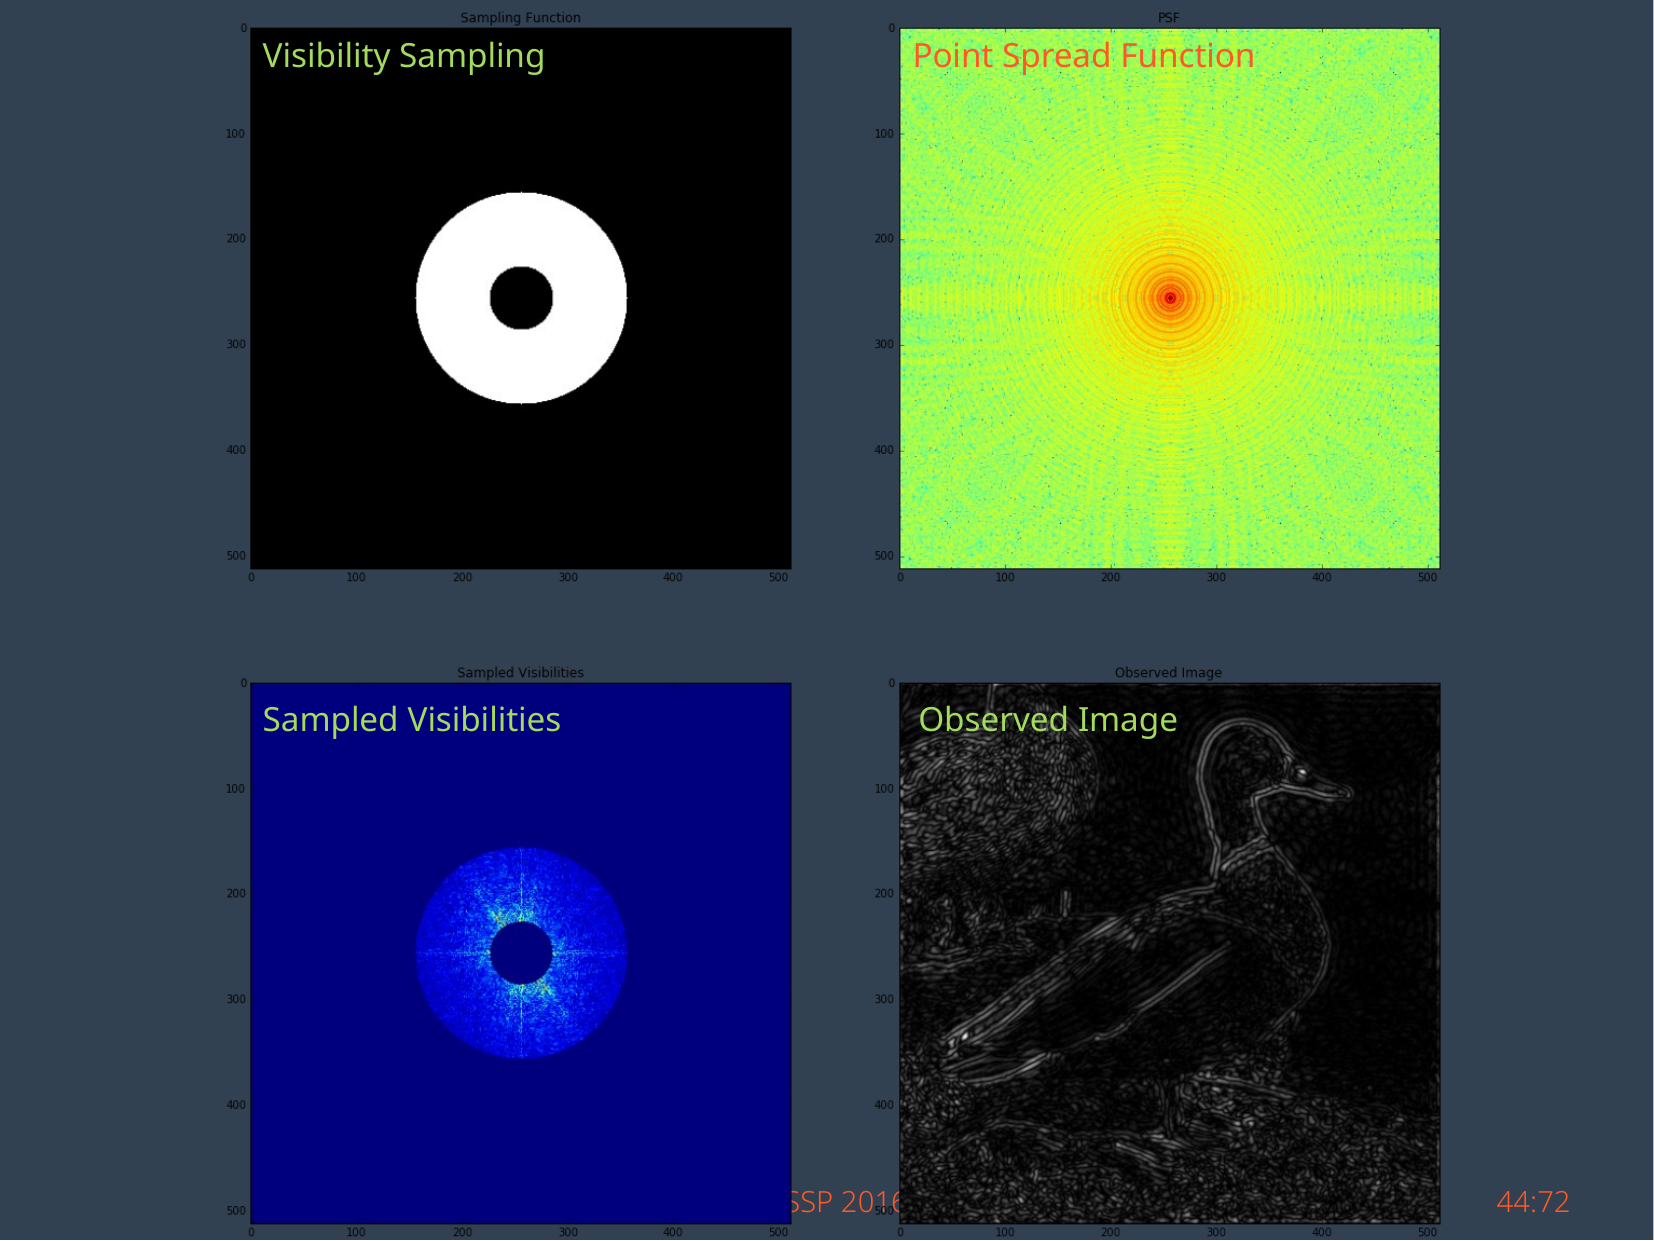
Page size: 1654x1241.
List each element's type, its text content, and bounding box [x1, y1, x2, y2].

text_box Observed Image [903, 689, 1306, 745]
text_box Sampled Visibilities [248, 688, 650, 745]
text_box Visibility Sampling [248, 24, 650, 80]
picture [218, 4, 1446, 1241]
text_box Point Spread Function [897, 24, 1300, 80]
